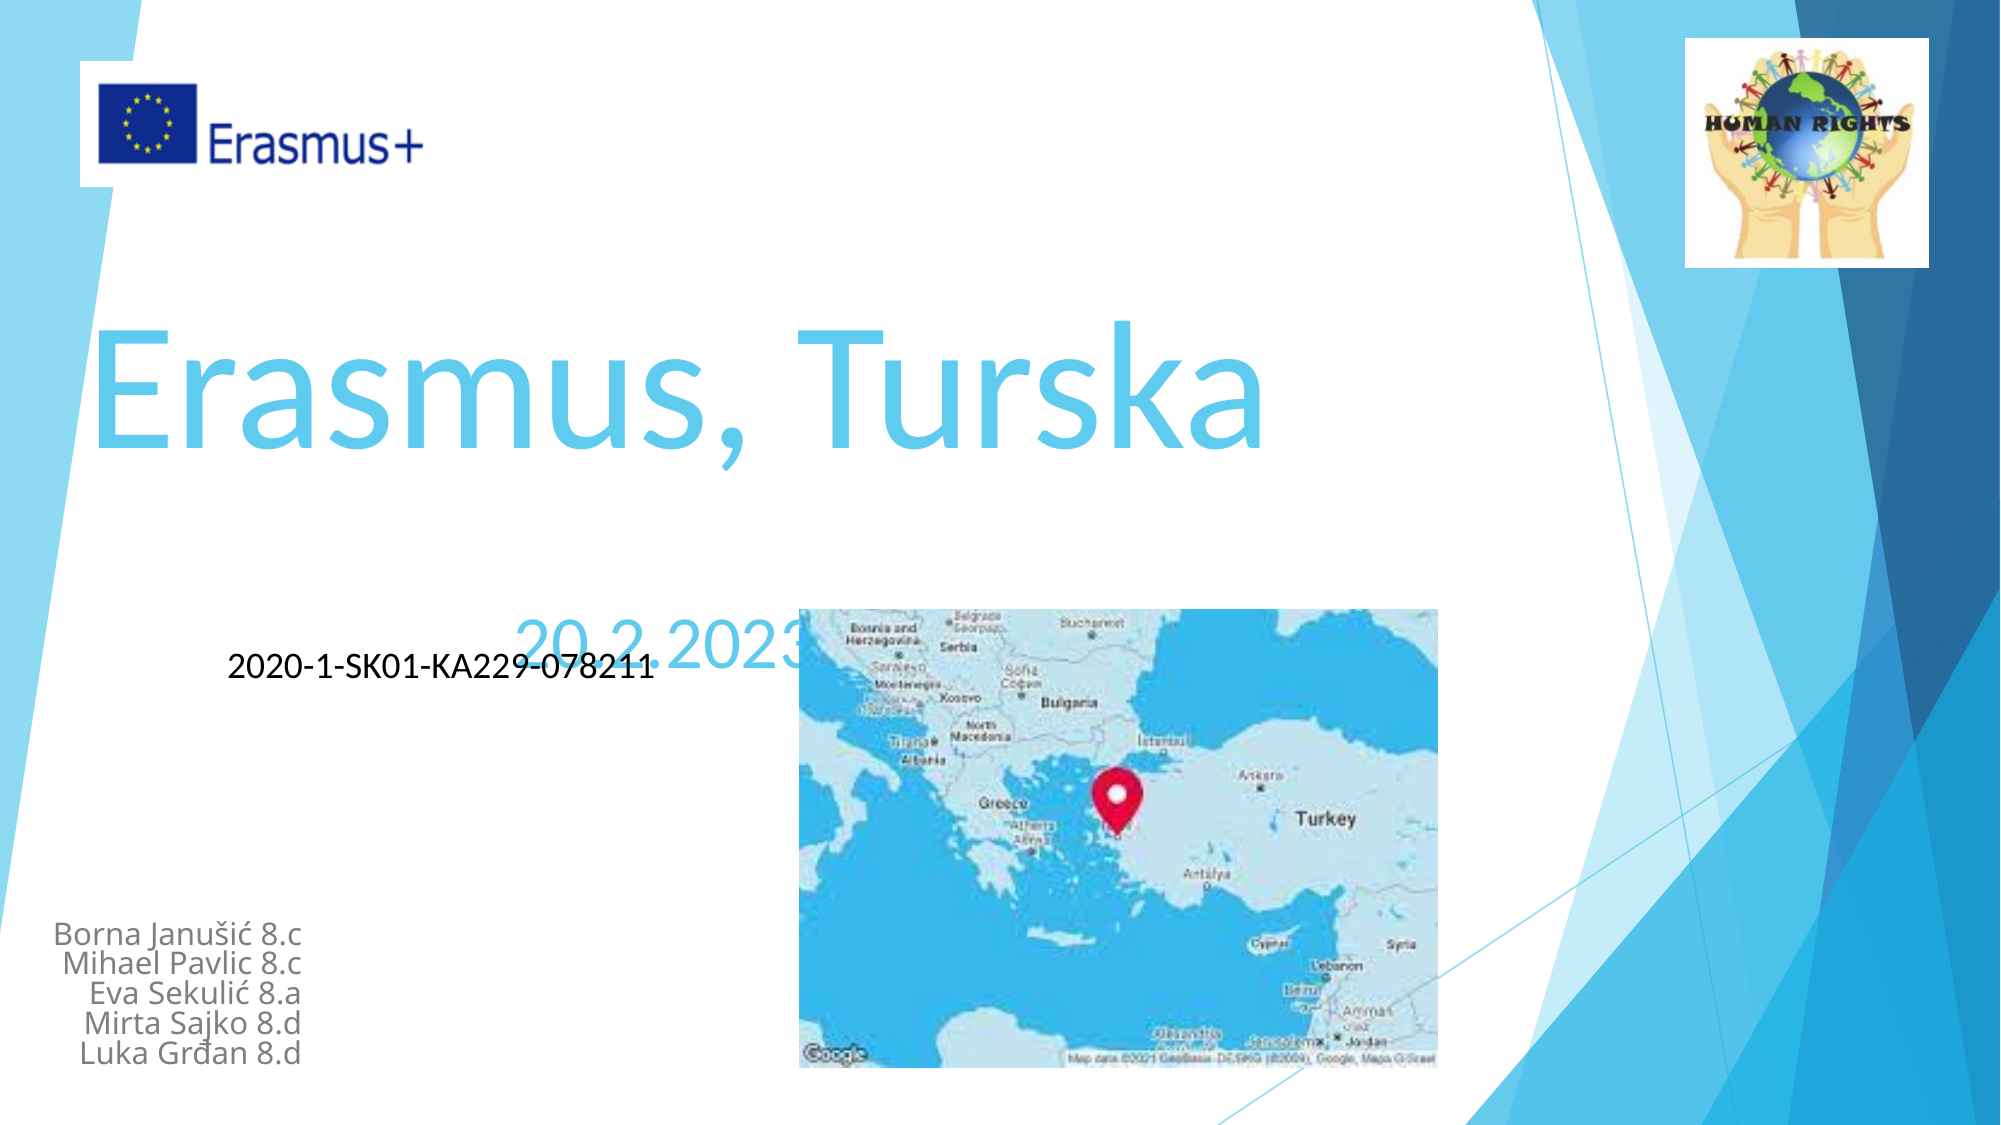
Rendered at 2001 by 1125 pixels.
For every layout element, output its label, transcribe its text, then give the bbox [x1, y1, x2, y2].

picture [80, 61, 442, 187]
picture [799, 609, 1438, 1068]
subtitle Borna Janušić 8.c Mihael Pavlic 8.c Eva Sekulić 8.a Mirta Sajko 8.d Luka Grđan 8.d [37, 913, 341, 1094]
title Erasmus, Turska 20.2.2023. – 24.2.2023. [70, 257, 1650, 647]
text_box 2020-1-SK01-KA229-078211 [212, 633, 767, 740]
picture [1685, 38, 1929, 268]
